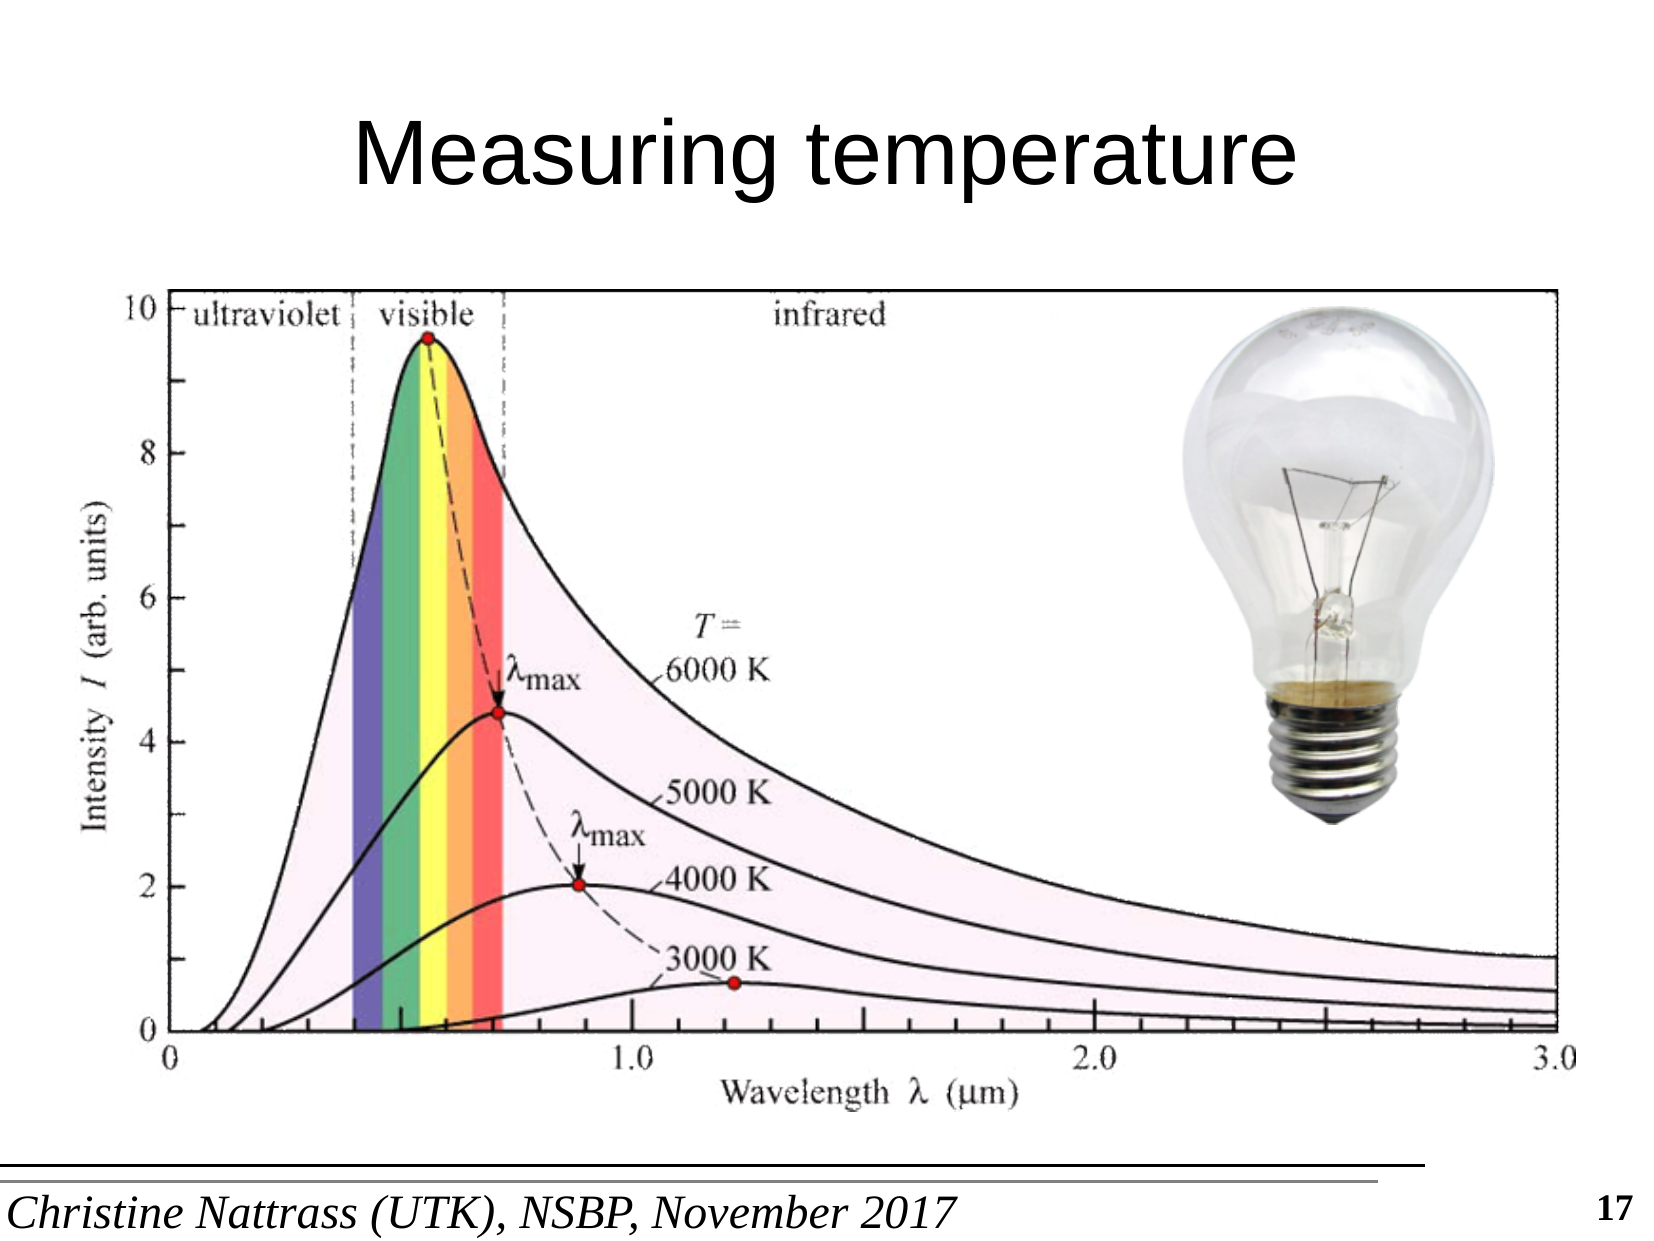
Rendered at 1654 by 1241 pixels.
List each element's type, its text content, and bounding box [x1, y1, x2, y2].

picture [75, 289, 1576, 1112]
title Measuring temperature [82, 49, 1571, 257]
